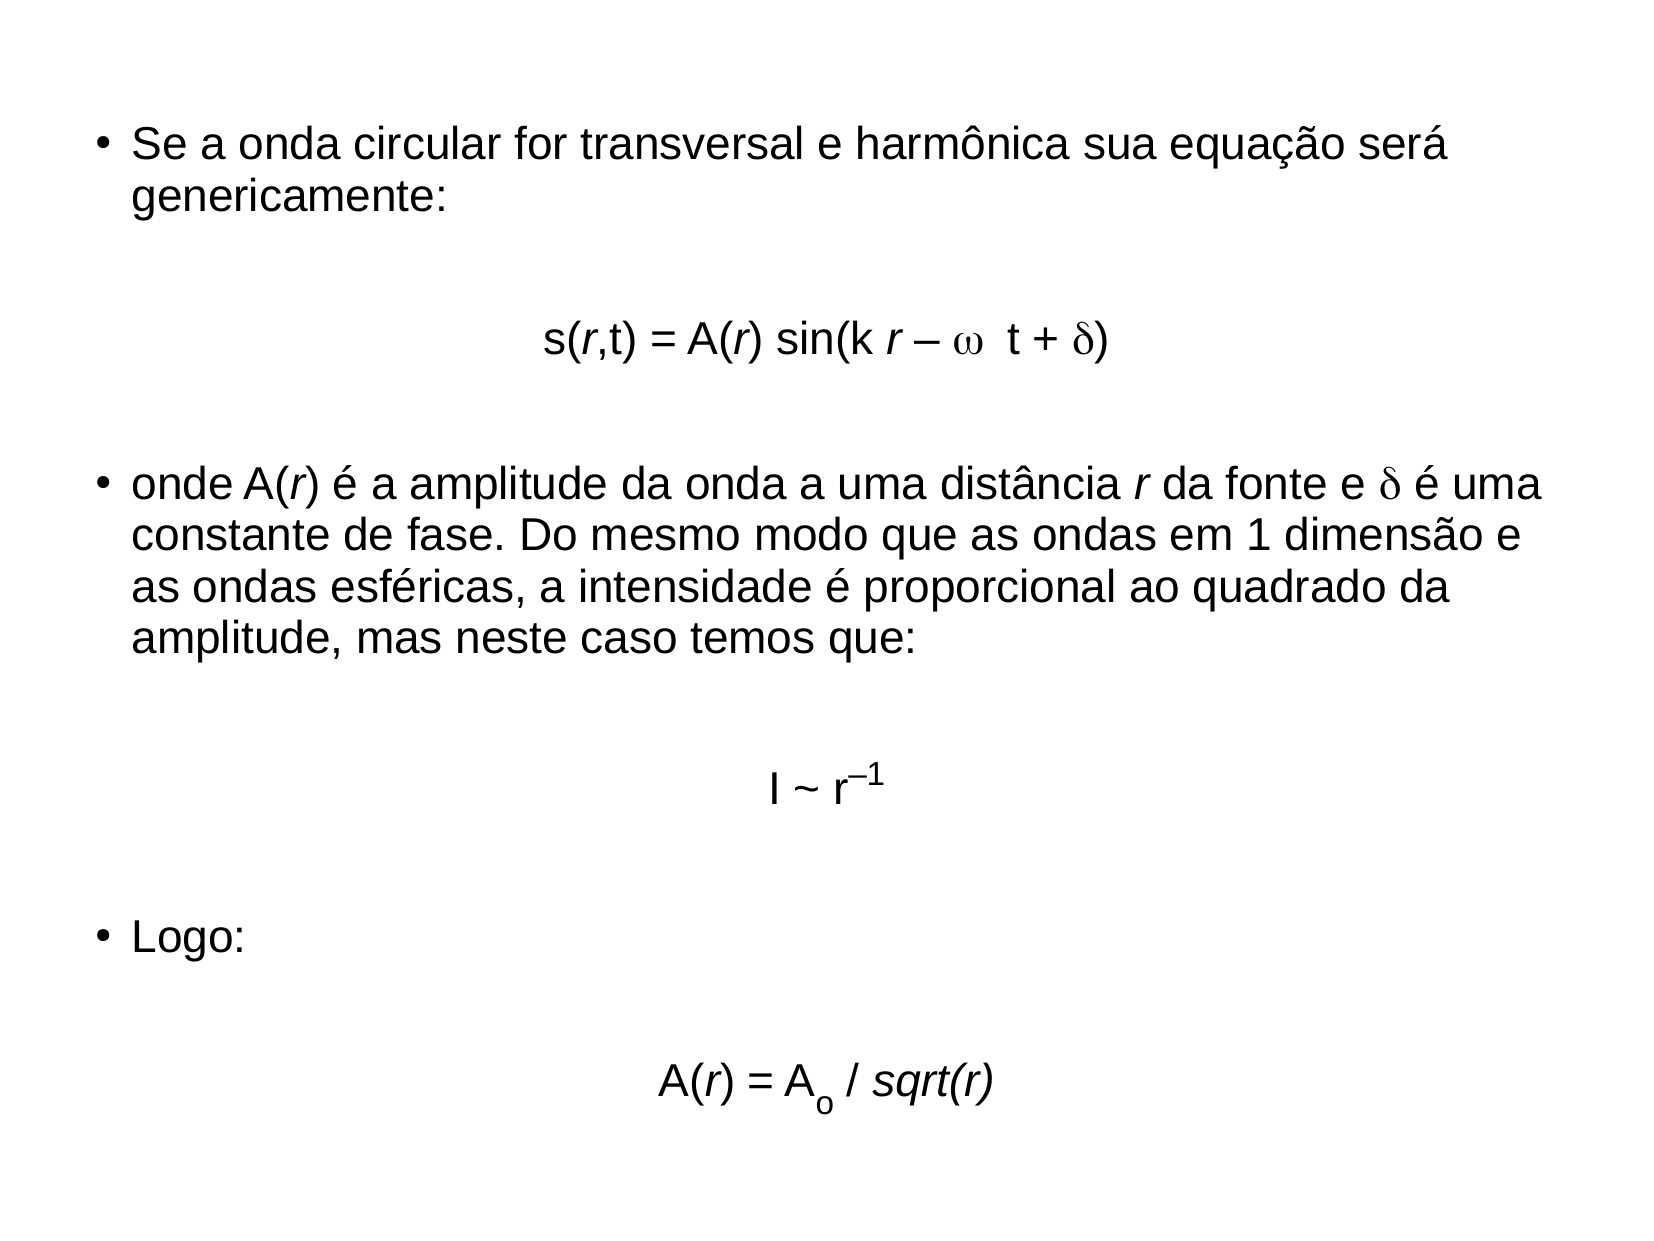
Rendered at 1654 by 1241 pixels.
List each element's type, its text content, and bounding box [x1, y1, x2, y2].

list Se a onda circular for transversal e harmônica sua equação será genericamente: s(r,t) = A(r) sin(k r – w t + d) onde A(r) é a amplitude da onda a uma distância r da fonte e d é uma constante de fase. Do mesmo modo que as ondas em 1 dimensão e as ondas esféricas, a intensidade é proporcional ao quadrado da amplitude, mas neste caso temos que: I ~ r–1 Logo: A(r) = Ao / sqrt(r) [82, 118, 1571, 1123]
